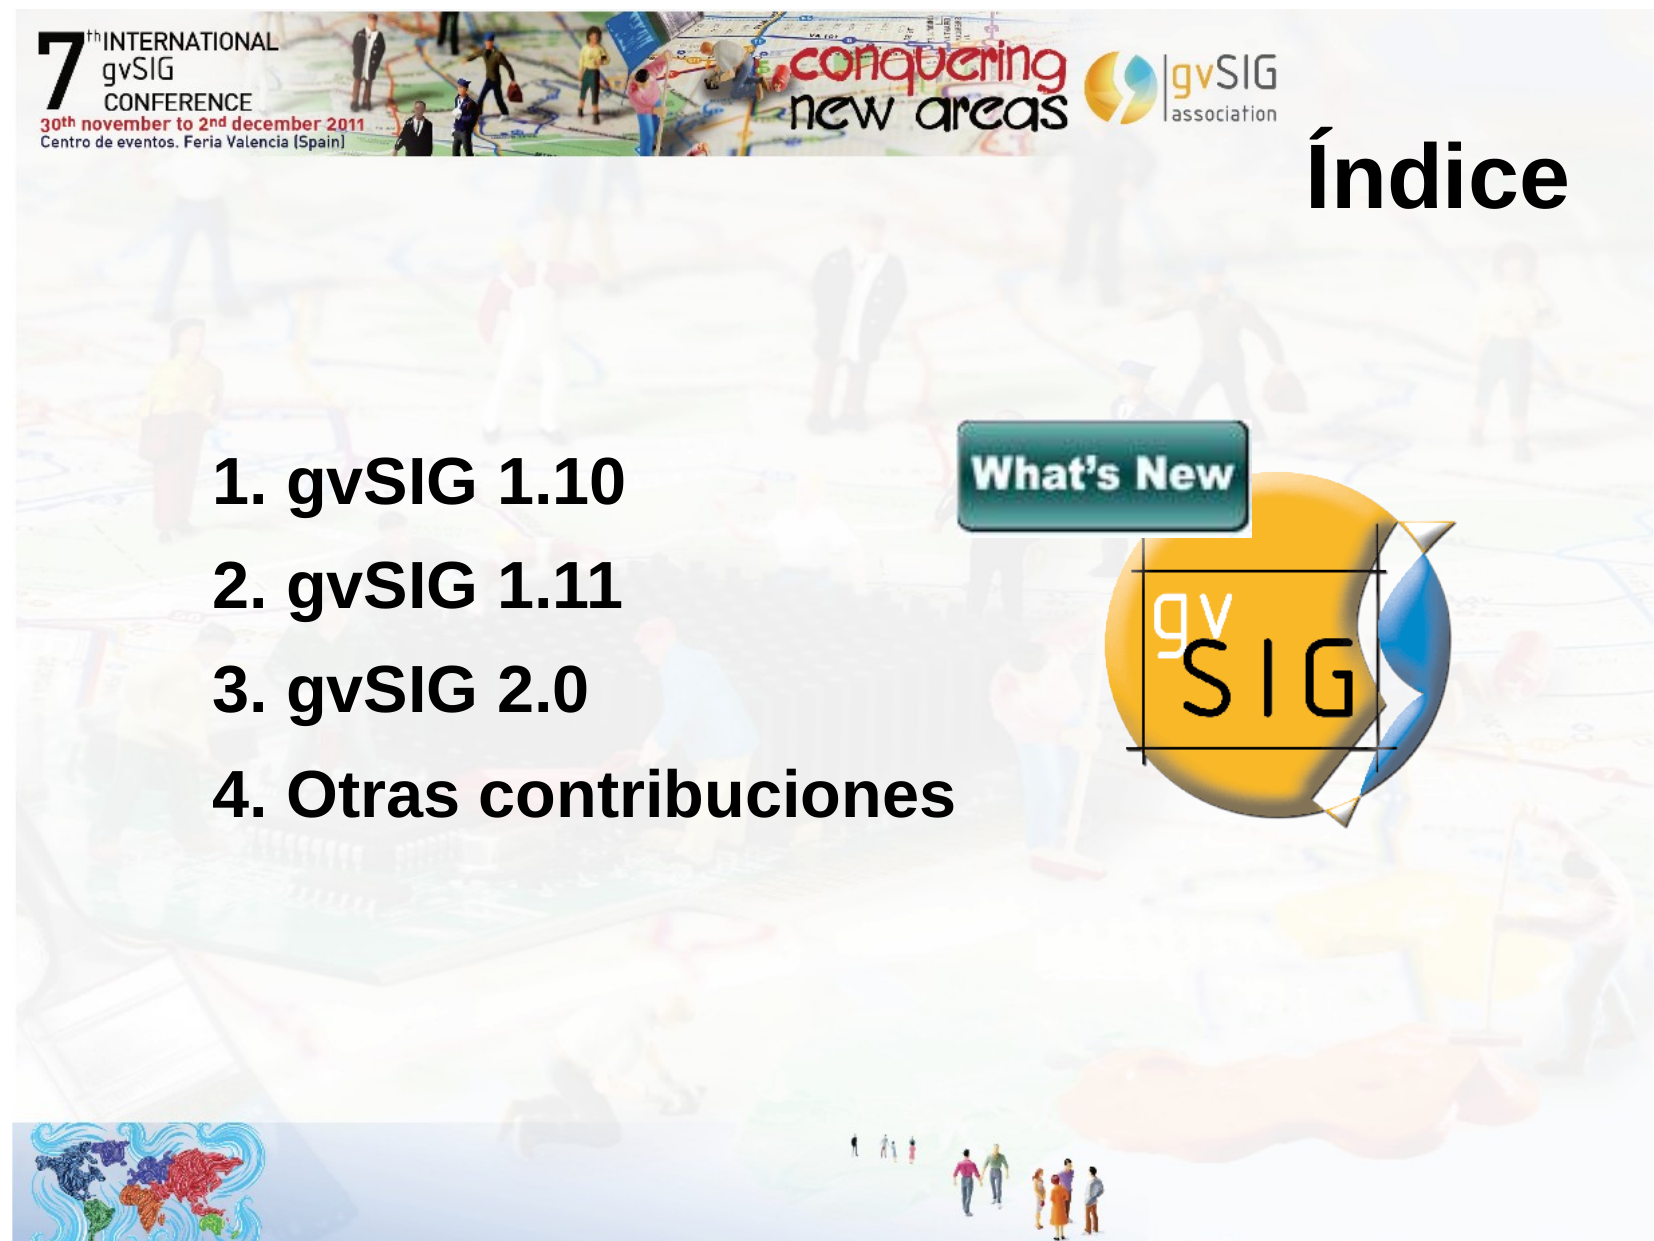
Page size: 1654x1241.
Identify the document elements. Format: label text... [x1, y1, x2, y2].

title Índice [82, 73, 1571, 281]
picture [12, 9, 1654, 1241]
list 1. gvSIG 1.10 2. gvSIG 1.11 3. gvSIG 2.0 4. Otras contribuciones [212, 443, 1016, 922]
